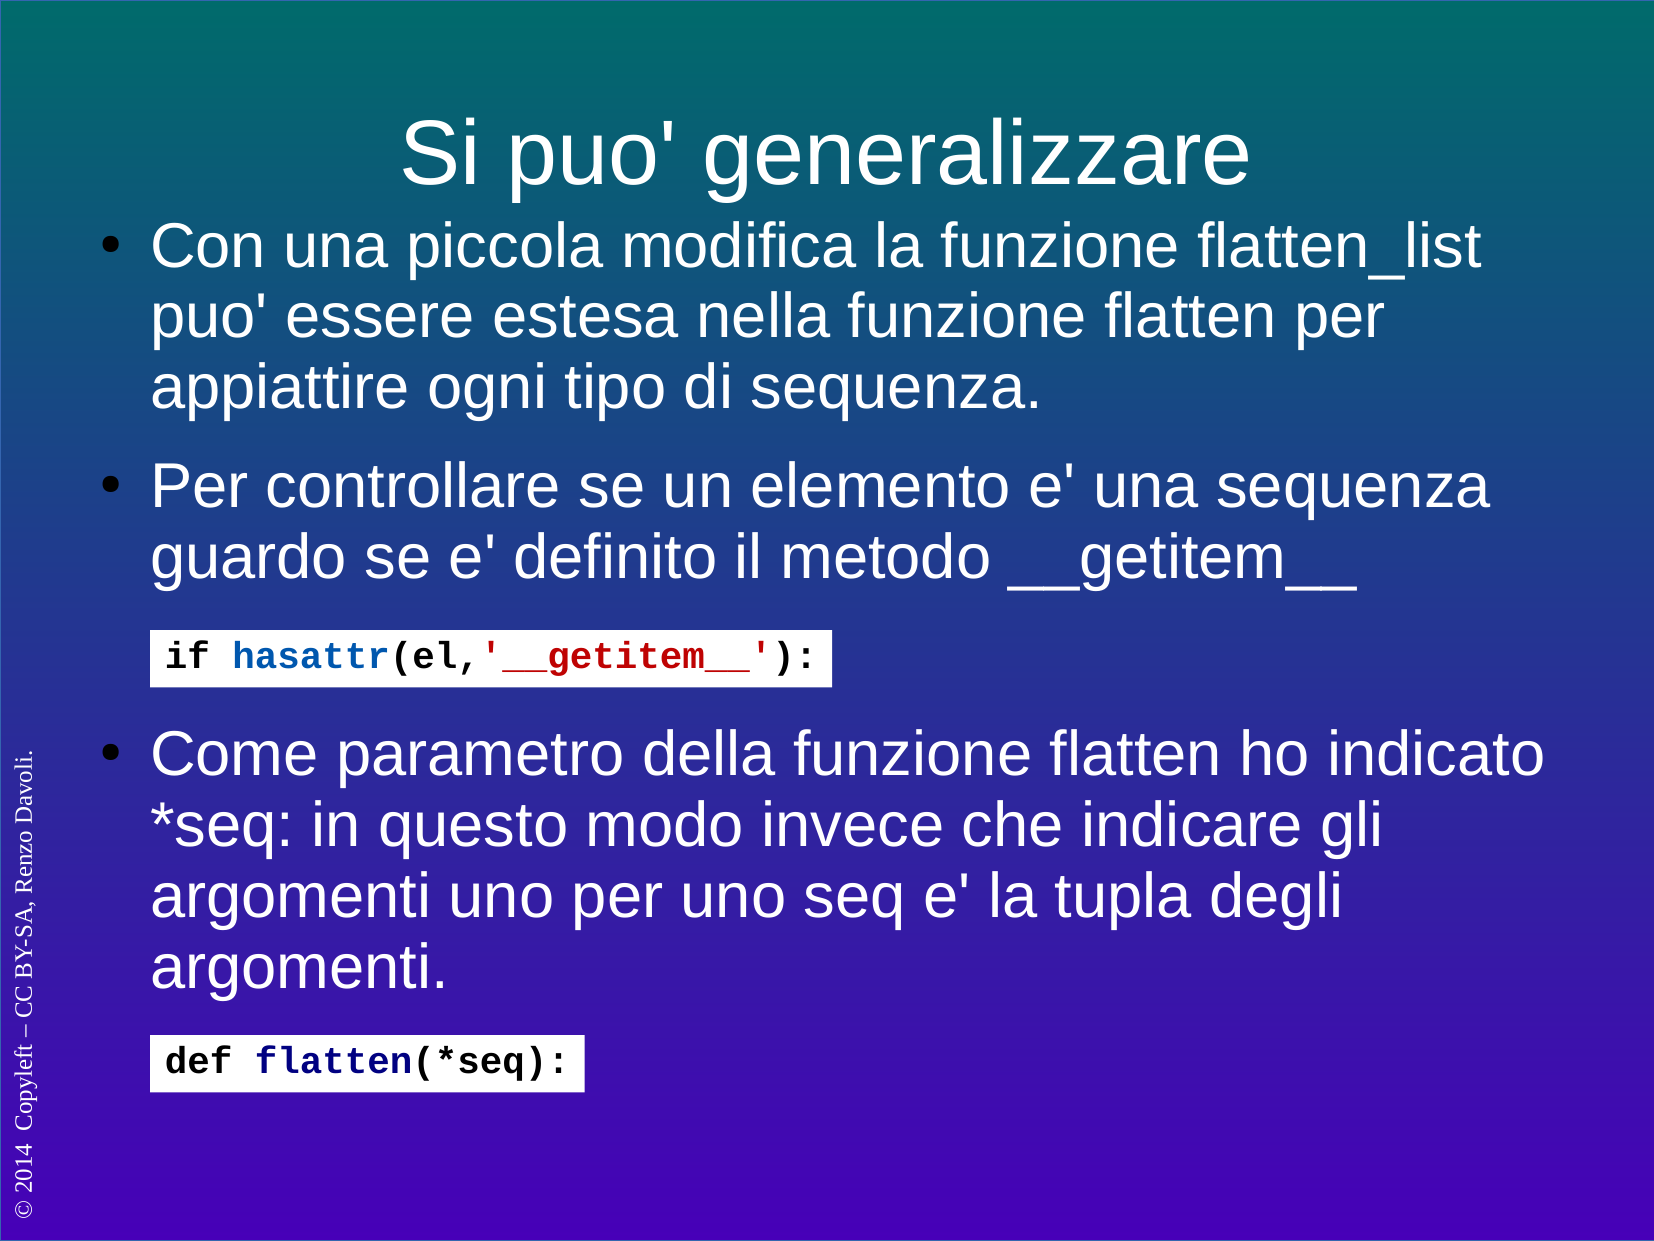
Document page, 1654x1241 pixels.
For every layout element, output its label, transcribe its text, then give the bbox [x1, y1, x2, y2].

text_box if hasattr(el,'__getitem__'): [150, 630, 833, 688]
list Con una piccola modifica la funzione flatten_list puo' essere estesa nella funzione flatten per appiattire ogni tipo di sequenza. Per controllare se un elemento e' una sequenza guardo se e' definito il metodo __getitem__ Come parametro della funzione flatten ho indicato *seq: in questo modo invece che indicare gli argomenti uno per uno seq e' la tupla degli argomenti. [82, 210, 1571, 1010]
title Si puo' generalizzare [82, 49, 1571, 210]
text_box def flatten(*seq): [150, 1035, 585, 1093]
